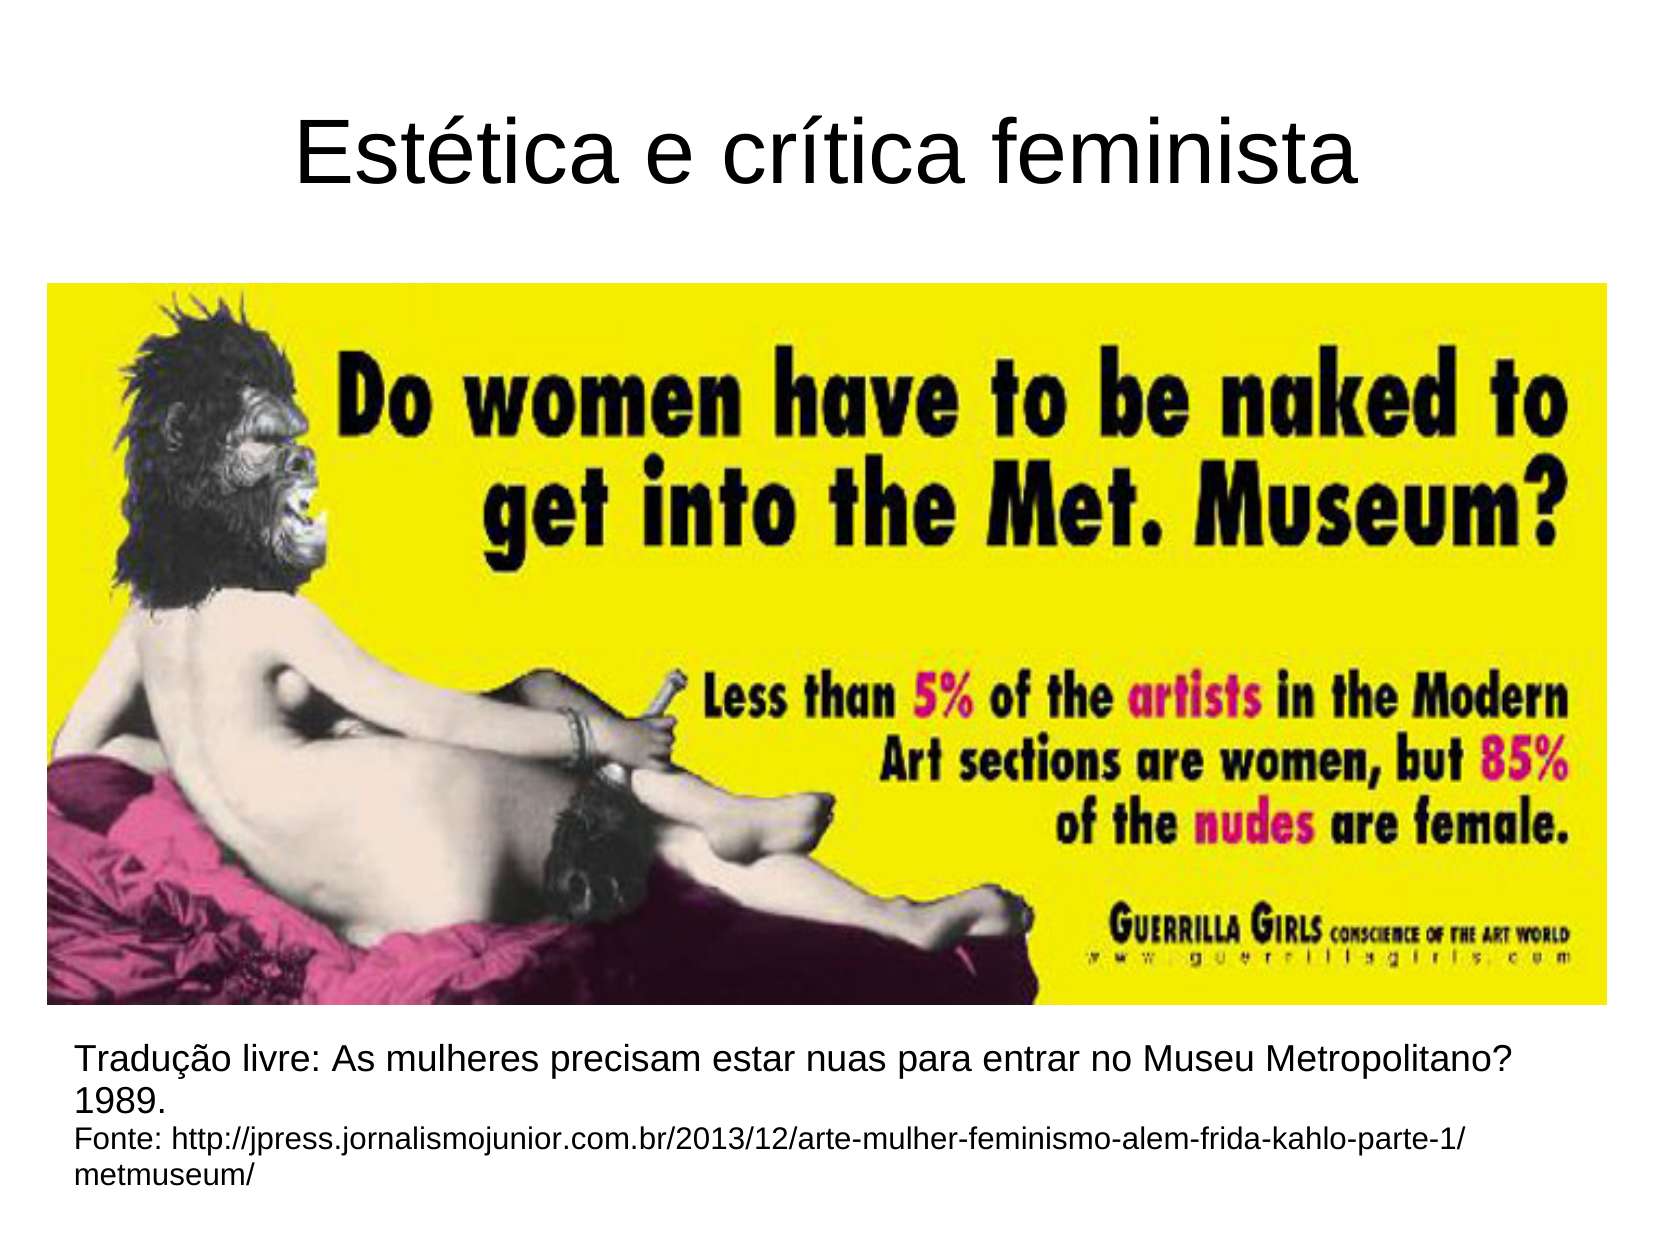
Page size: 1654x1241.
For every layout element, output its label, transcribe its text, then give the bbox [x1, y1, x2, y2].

picture [47, 283, 1607, 1005]
title Estética e crítica feminista [82, 49, 1571, 257]
text_box Tradução livre: As mulheres precisam estar nuas para entrar no Museu Metropolitano? 1989. Fonte: http://jpress.jornalismojunior.com.br/2013/12/arte-mulher-feminismo-alem-frida-kahlo-parte-1/metmuseum/ [59, 1027, 1583, 1127]
